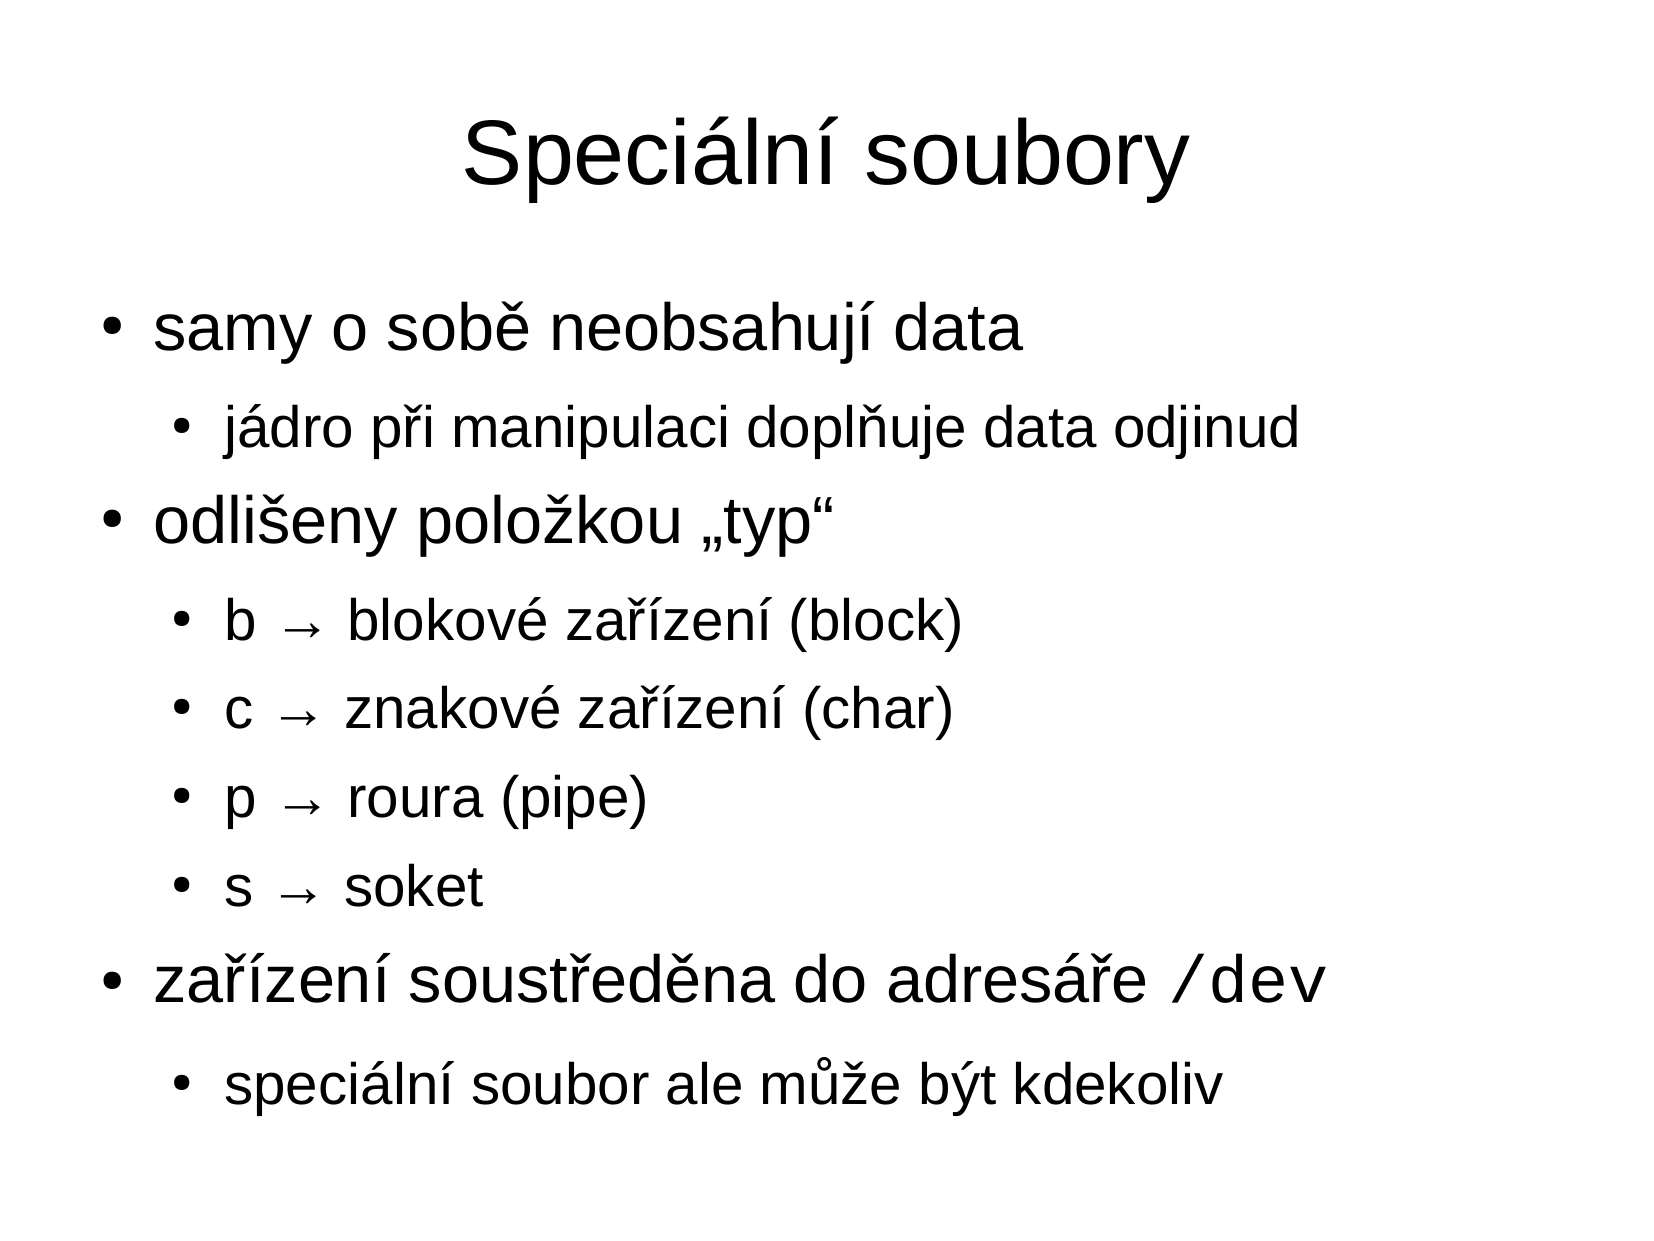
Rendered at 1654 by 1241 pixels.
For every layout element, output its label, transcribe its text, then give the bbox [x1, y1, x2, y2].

title Speciální soubory [82, 56, 1571, 250]
list samy o sobě neobsahují data jádro při manipulaci doplňuje data odjinud odlišeny položkou „typ“ b → blokové zařízení (block) c → znakové zařízení (char) p → roura (pipe) s → soket zařízení soustředěna do adresáře /dev speciální soubor ale může být kdekoliv [82, 290, 1571, 1116]
